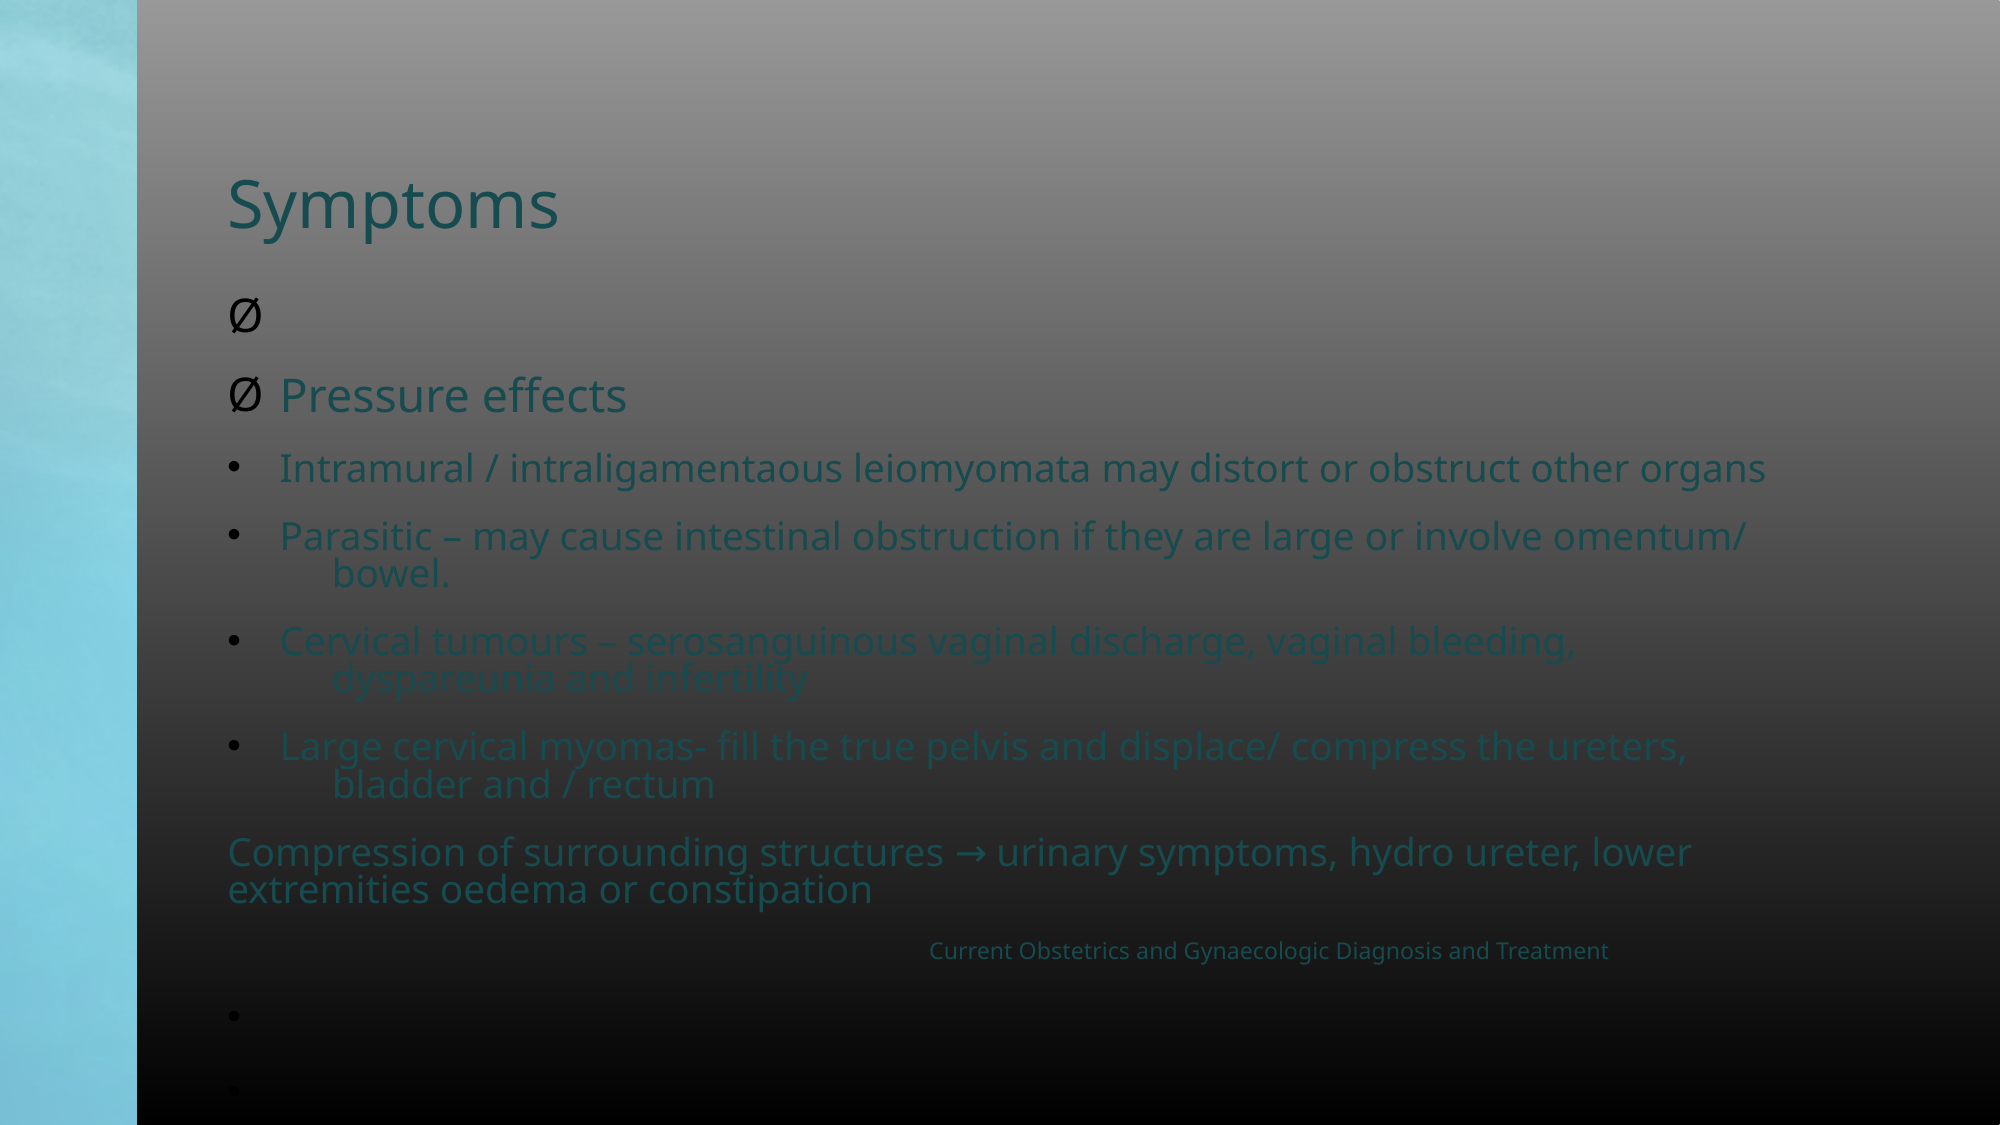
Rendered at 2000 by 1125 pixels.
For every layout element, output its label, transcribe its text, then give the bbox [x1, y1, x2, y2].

list Pressure effects Intramural / intraligamentaous leiomyomata may distort or obstruct other organs Parasitic – may cause intestinal obstruction if they are large or involve omentum/ bowel. Cervical tumours – serosanguinous vaginal discharge, vaginal bleeding, dyspareunia and infertility Large cervical myomas- fill the true pelvis and displace/ compress the ureters, bladder and / rectum Compression of surrounding structures → urinary symptoms, hydro ureter, lower extremities oedema or constipation Current Obstetrics and Gynaecologic Diagnosis and Treatment [212, 275, 1788, 1013]
title Symptoms [212, 62, 1788, 250]
